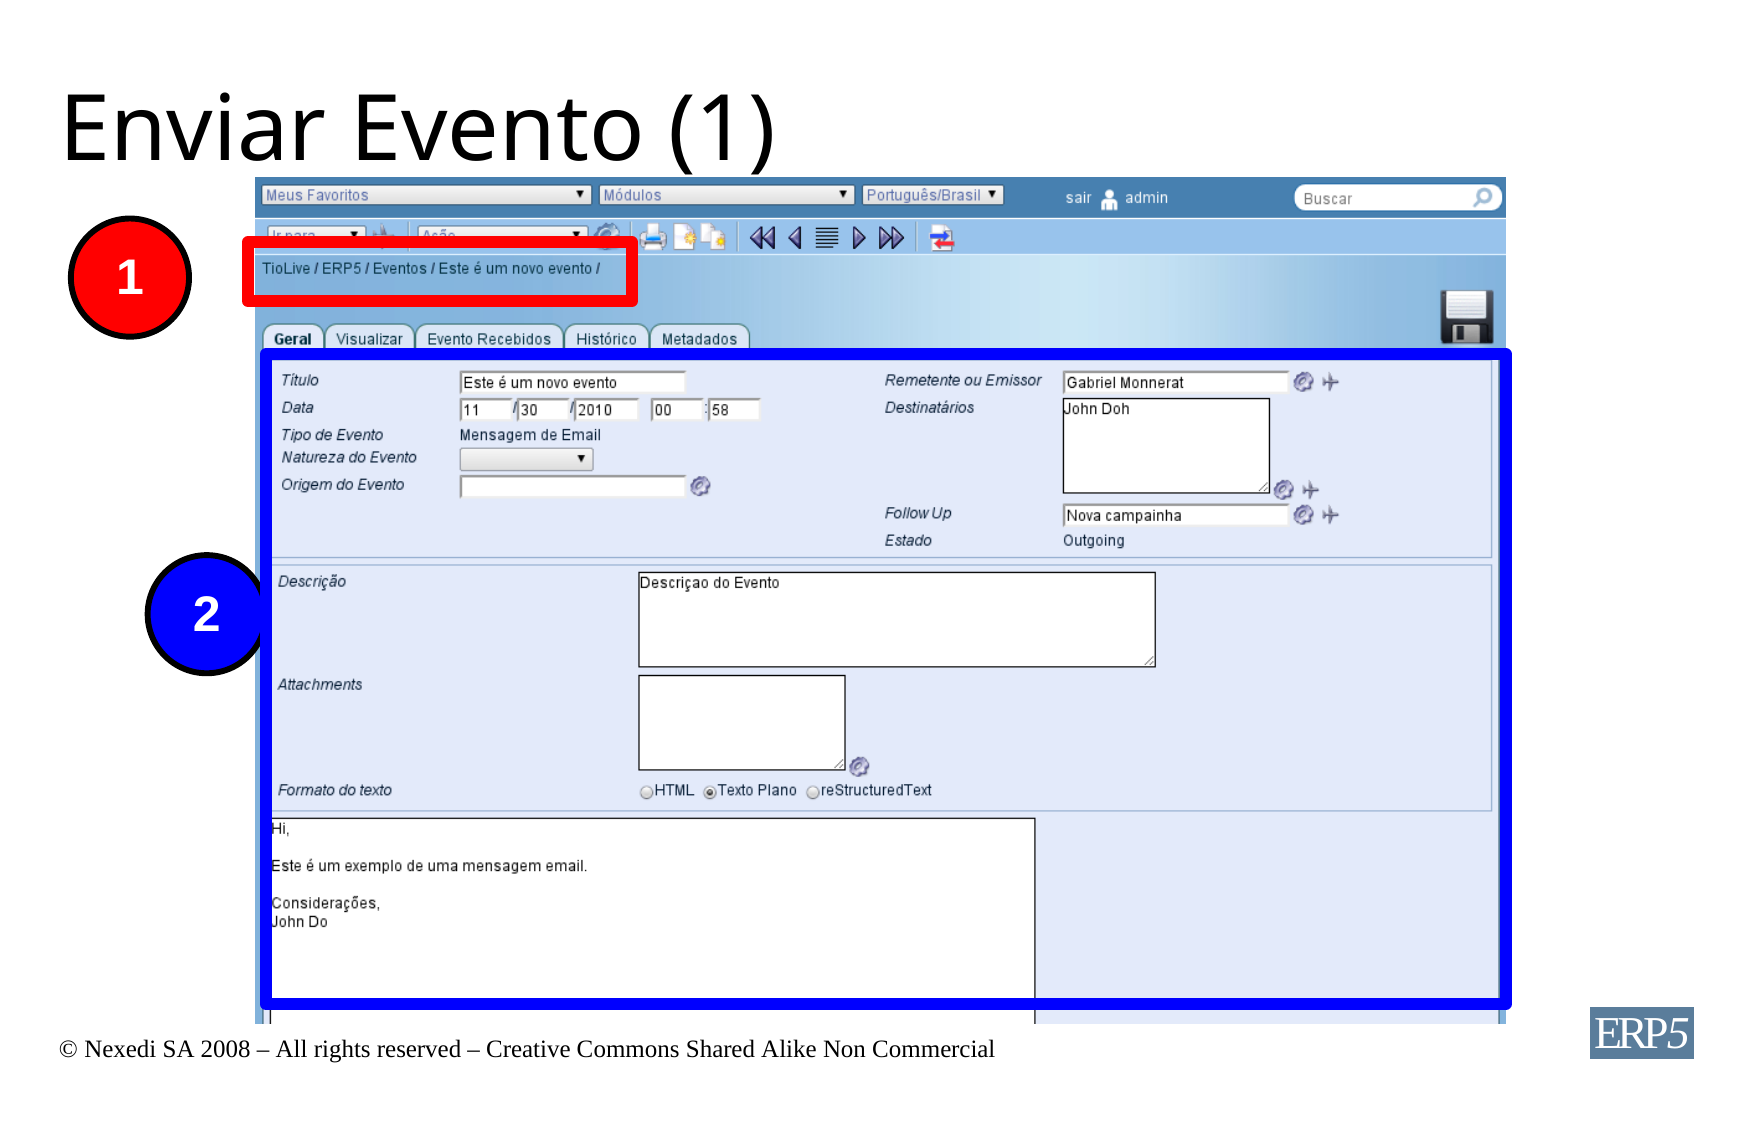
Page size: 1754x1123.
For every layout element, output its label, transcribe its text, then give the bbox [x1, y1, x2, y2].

picture [255, 248, 626, 295]
text_box 2 [147, 555, 260, 674]
picture [255, 642, 1506, 1024]
title Enviar Evento (1) [59, 63, 1695, 187]
picture [272, 360, 1500, 998]
picture [255, 187, 1506, 586]
text_box 1 [70, 218, 190, 337]
